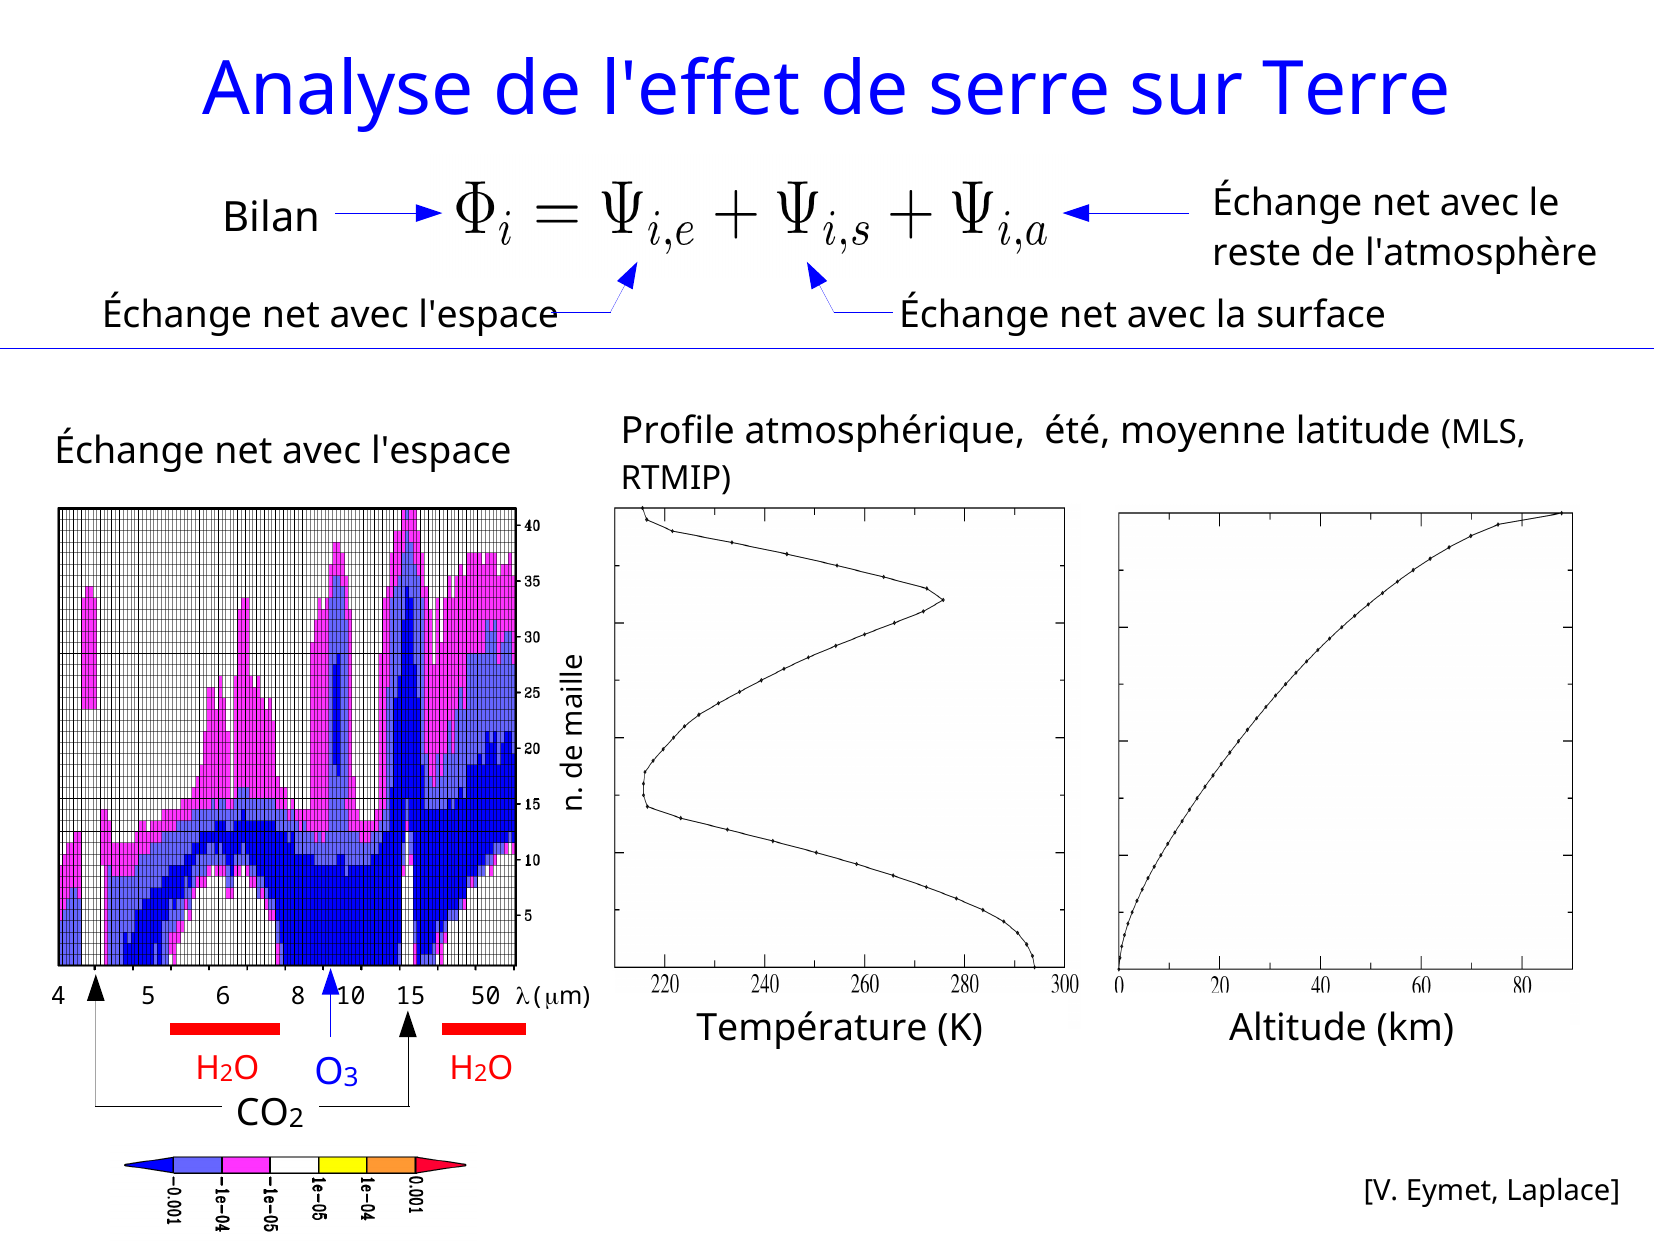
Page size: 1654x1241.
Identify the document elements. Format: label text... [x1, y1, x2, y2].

text_box Altitude (km) [1113, 992, 1571, 1051]
text_box 4 5 6 8 10 15 50 (m) [331, 970, 615, 1019]
text_box H2O [158, 1036, 297, 1098]
text_box Profile atmosphérique, été, moyenne latitude (MLS, RTMIP) [605, 395, 1654, 454]
text_box Échange net avec l'espace [38, 415, 529, 480]
text_box Échange net avec l'espace [87, 279, 577, 344]
picture [110, 1138, 477, 1241]
picture [612, 503, 1081, 1029]
text_box Échange net avec le reste de l'atmosphère [1197, 167, 1616, 269]
text_box Bilan [146, 179, 408, 244]
text_box H2O [412, 1036, 551, 1098]
text_box CO2 [194, 1098, 346, 1138]
picture [427, 154, 1068, 279]
picture [1115, 504, 1580, 1025]
text_box O3 [296, 1037, 377, 1108]
title Analyse de l'effet de serre sur Terre [82, 16, 1571, 155]
text_box Échange net avec la surface [884, 279, 1447, 344]
text_box Température (K) [611, 992, 1069, 1051]
picture [46, 502, 549, 970]
text_box 4 5 6 8 10 15 50 (m) [36, 970, 330, 1019]
text_box [V. Eymet, Laplace] [1296, 1161, 1636, 1226]
text_box n. de maille [543, 505, 601, 962]
